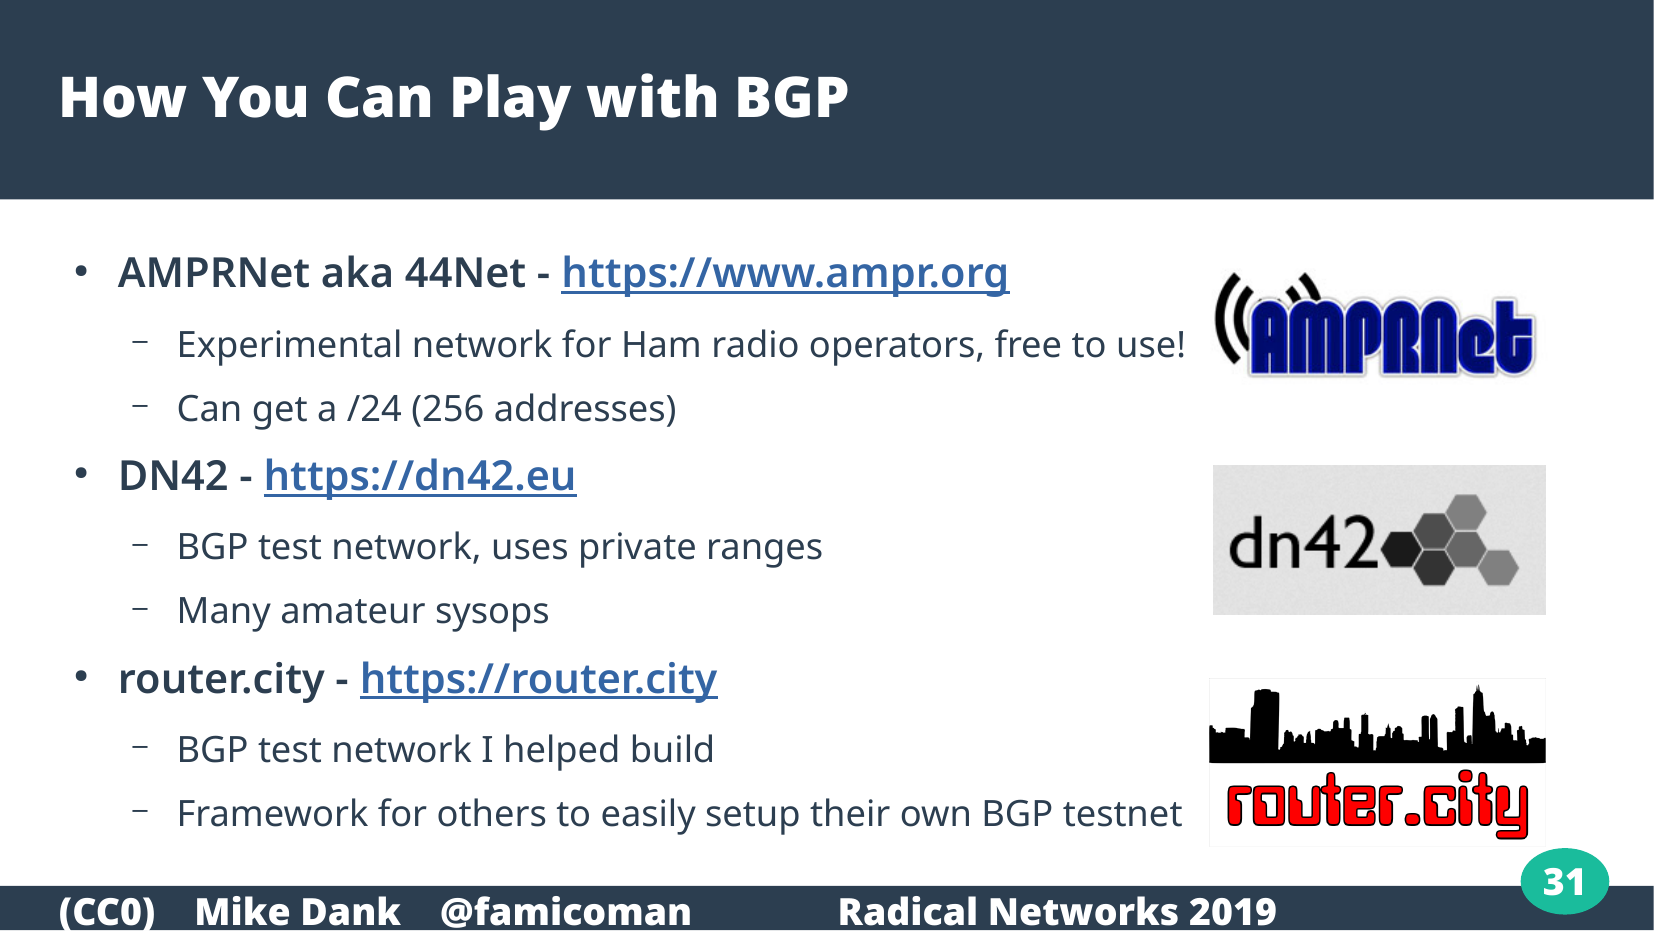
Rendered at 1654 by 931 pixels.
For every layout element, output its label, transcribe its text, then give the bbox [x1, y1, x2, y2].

picture [1200, 258, 1551, 391]
picture [1209, 678, 1546, 847]
list AMPRNet aka 44Net - https://www.ampr.org Experimental network for Ham radio operators, free to use! Can get a /24 (256 addresses) DN42 - https://dn42.eu BGP test network, uses private ranges Many amateur sysops router.city - https://router.city BGP test network I helped build Framework for others to easily setup their own BGP testnet [59, 243, 1214, 841]
title How You Can Play with BGP [59, 37, 1595, 155]
picture [1213, 465, 1546, 616]
